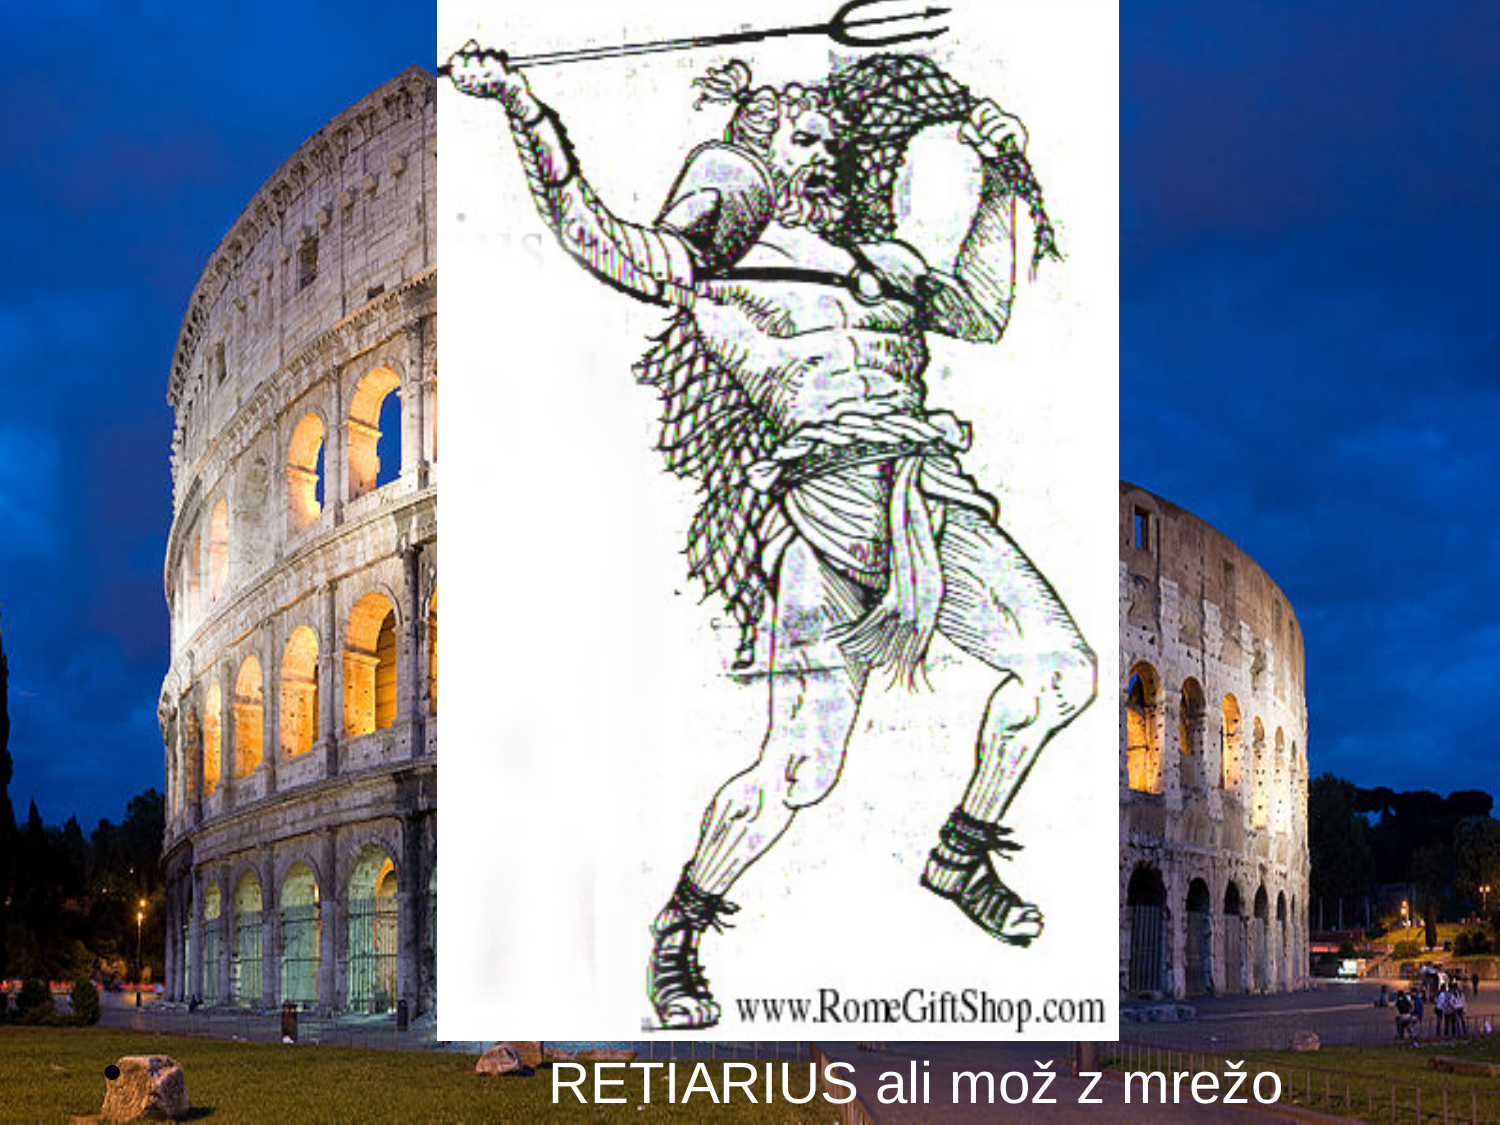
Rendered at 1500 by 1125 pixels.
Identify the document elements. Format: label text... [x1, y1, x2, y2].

list RETIARIUS ali mož z mrežo [87, 1037, 1438, 1125]
picture [0, 0, 1500, 1125]
